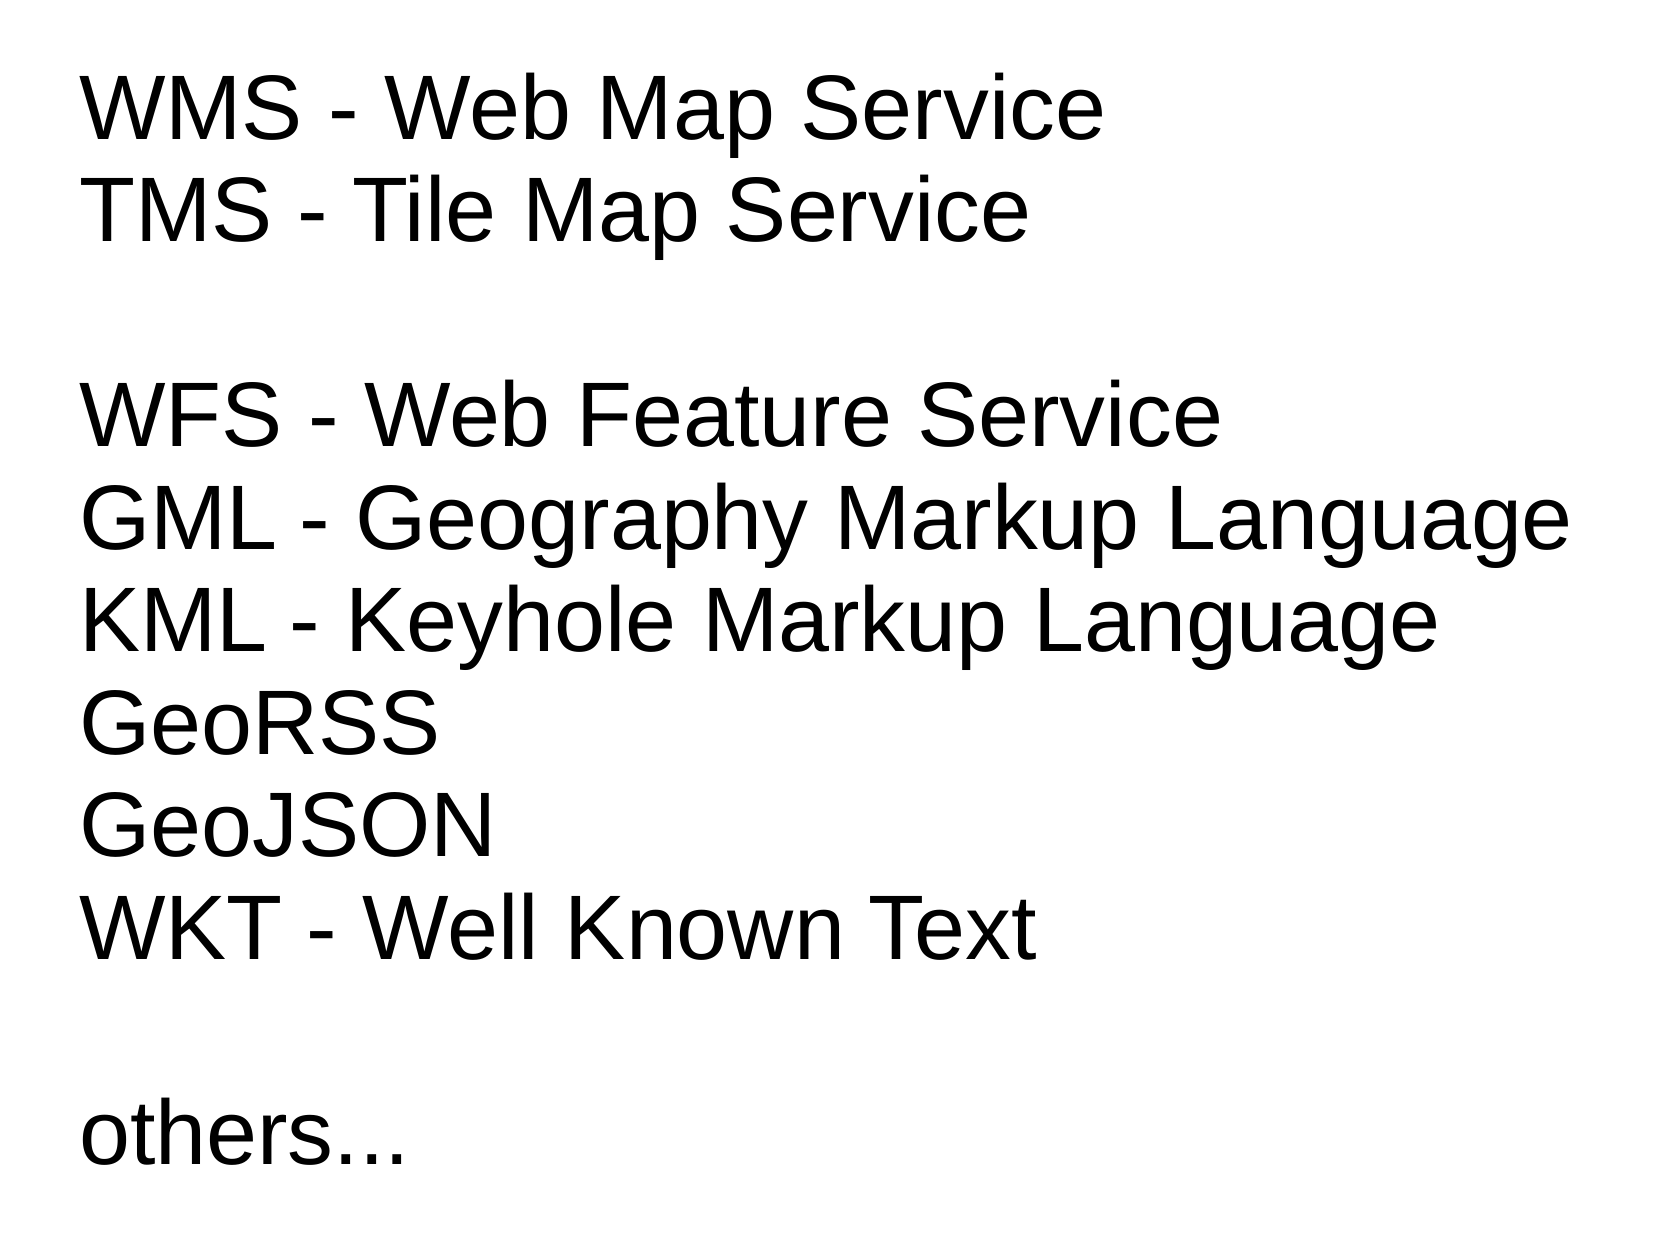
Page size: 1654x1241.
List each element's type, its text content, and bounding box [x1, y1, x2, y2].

text_box WMS - Web Map Service TMS - Tile Map Service WFS - Web Feature Service GML - Geography Markup Language KML - Keyhole Markup Language GeoRSS GeoJSON WKT - Well Known Text others... [64, 48, 1590, 1192]
